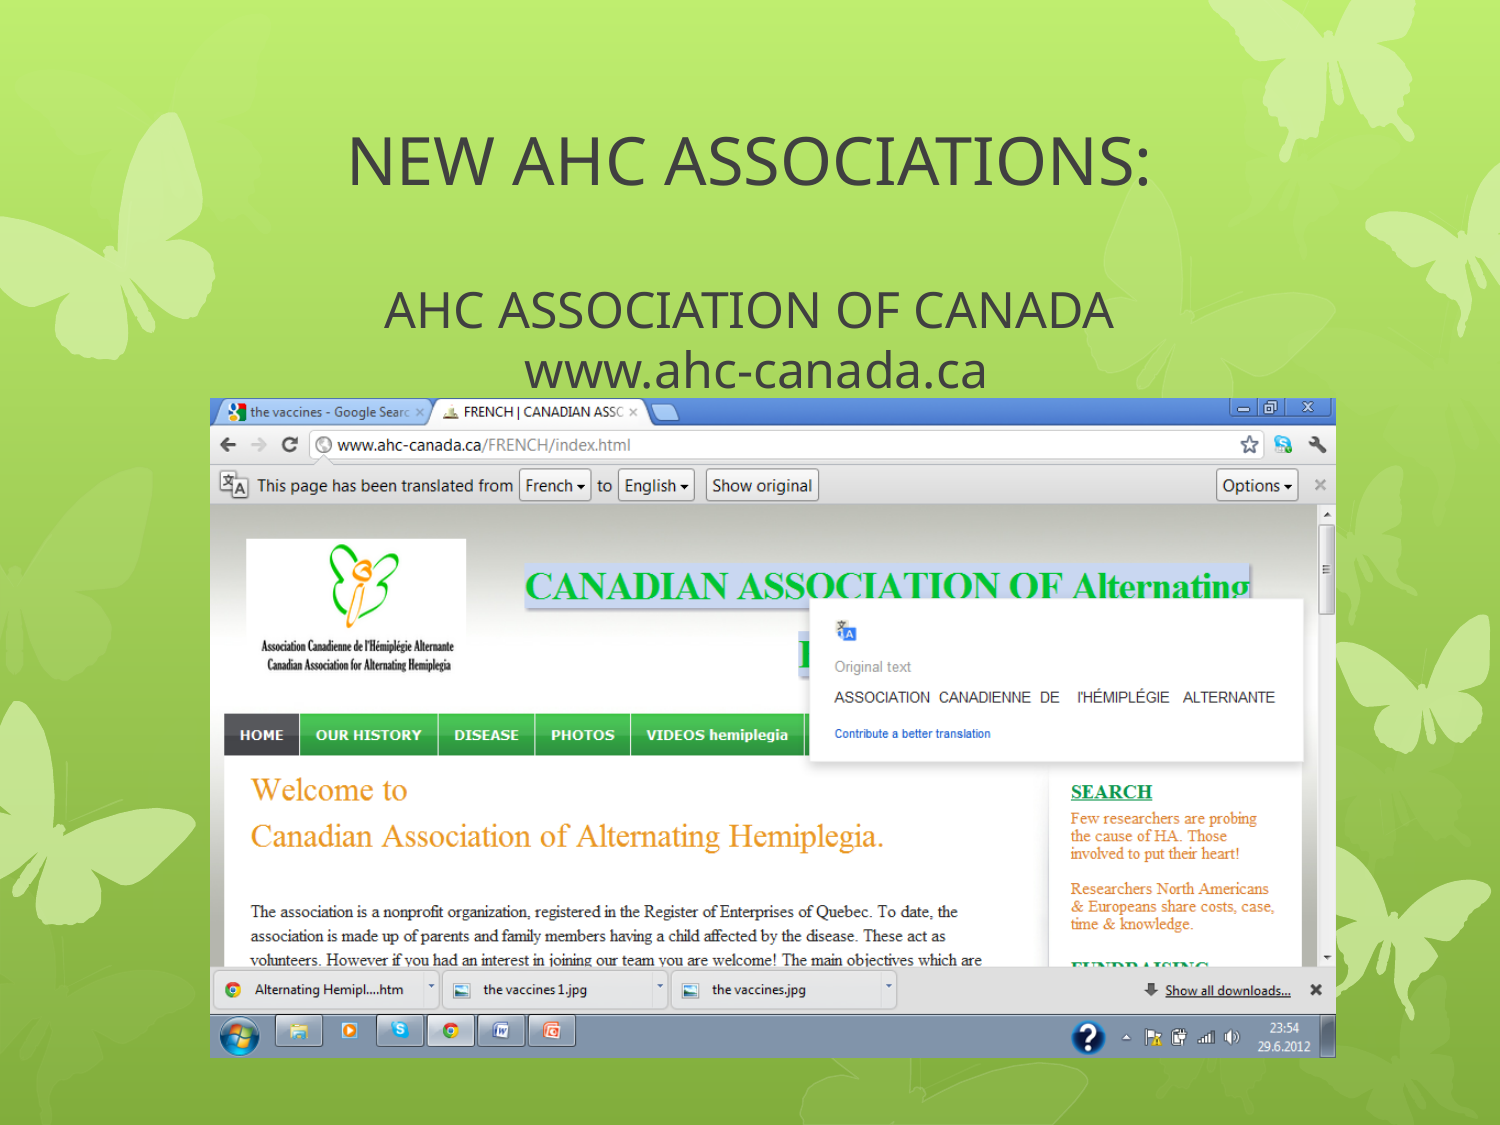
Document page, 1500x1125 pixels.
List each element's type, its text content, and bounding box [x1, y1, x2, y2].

title NEW AHC ASSOCIATIONS: AHC ASSOCIATION OF CANADA www.ahc-canada.ca [165, 110, 1335, 376]
picture [210, 398, 1336, 1058]
